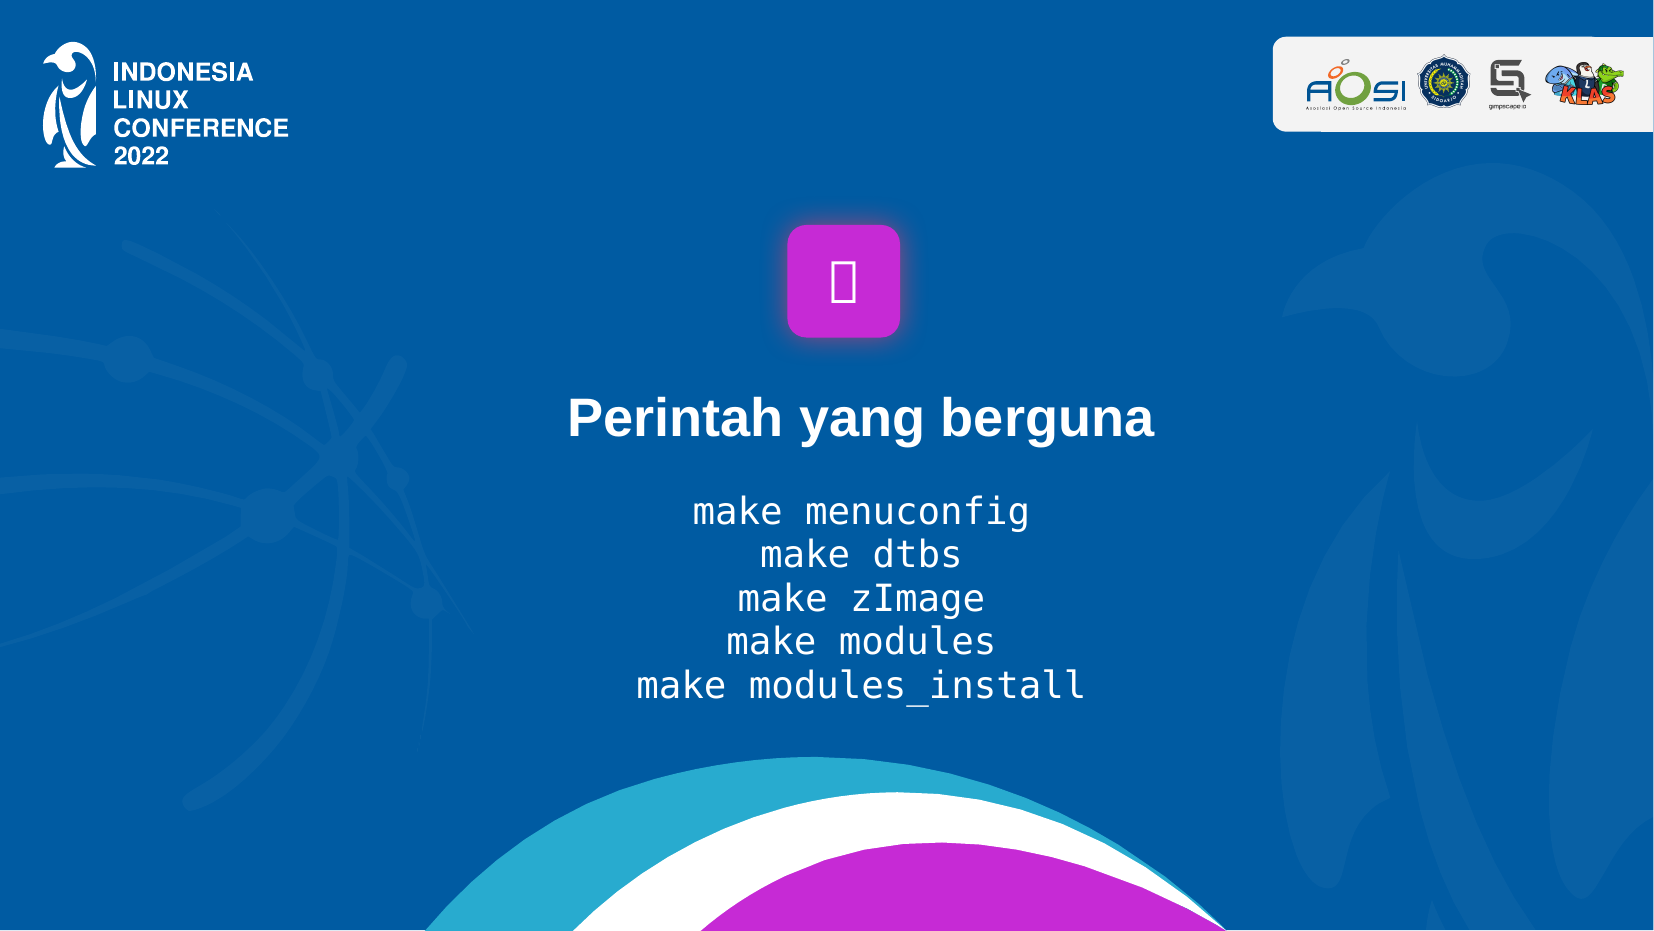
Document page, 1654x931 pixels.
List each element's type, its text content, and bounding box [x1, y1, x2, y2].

text_box [424, 757, 1227, 931]
text_box Perintah yang berguna make menuconfig make dtbs make zImage make modules make modules_install [187, 337, 1501, 757]
text_box 📜 [787, 224, 901, 338]
picture [1417, 54, 1471, 108]
picture [1545, 62, 1624, 105]
